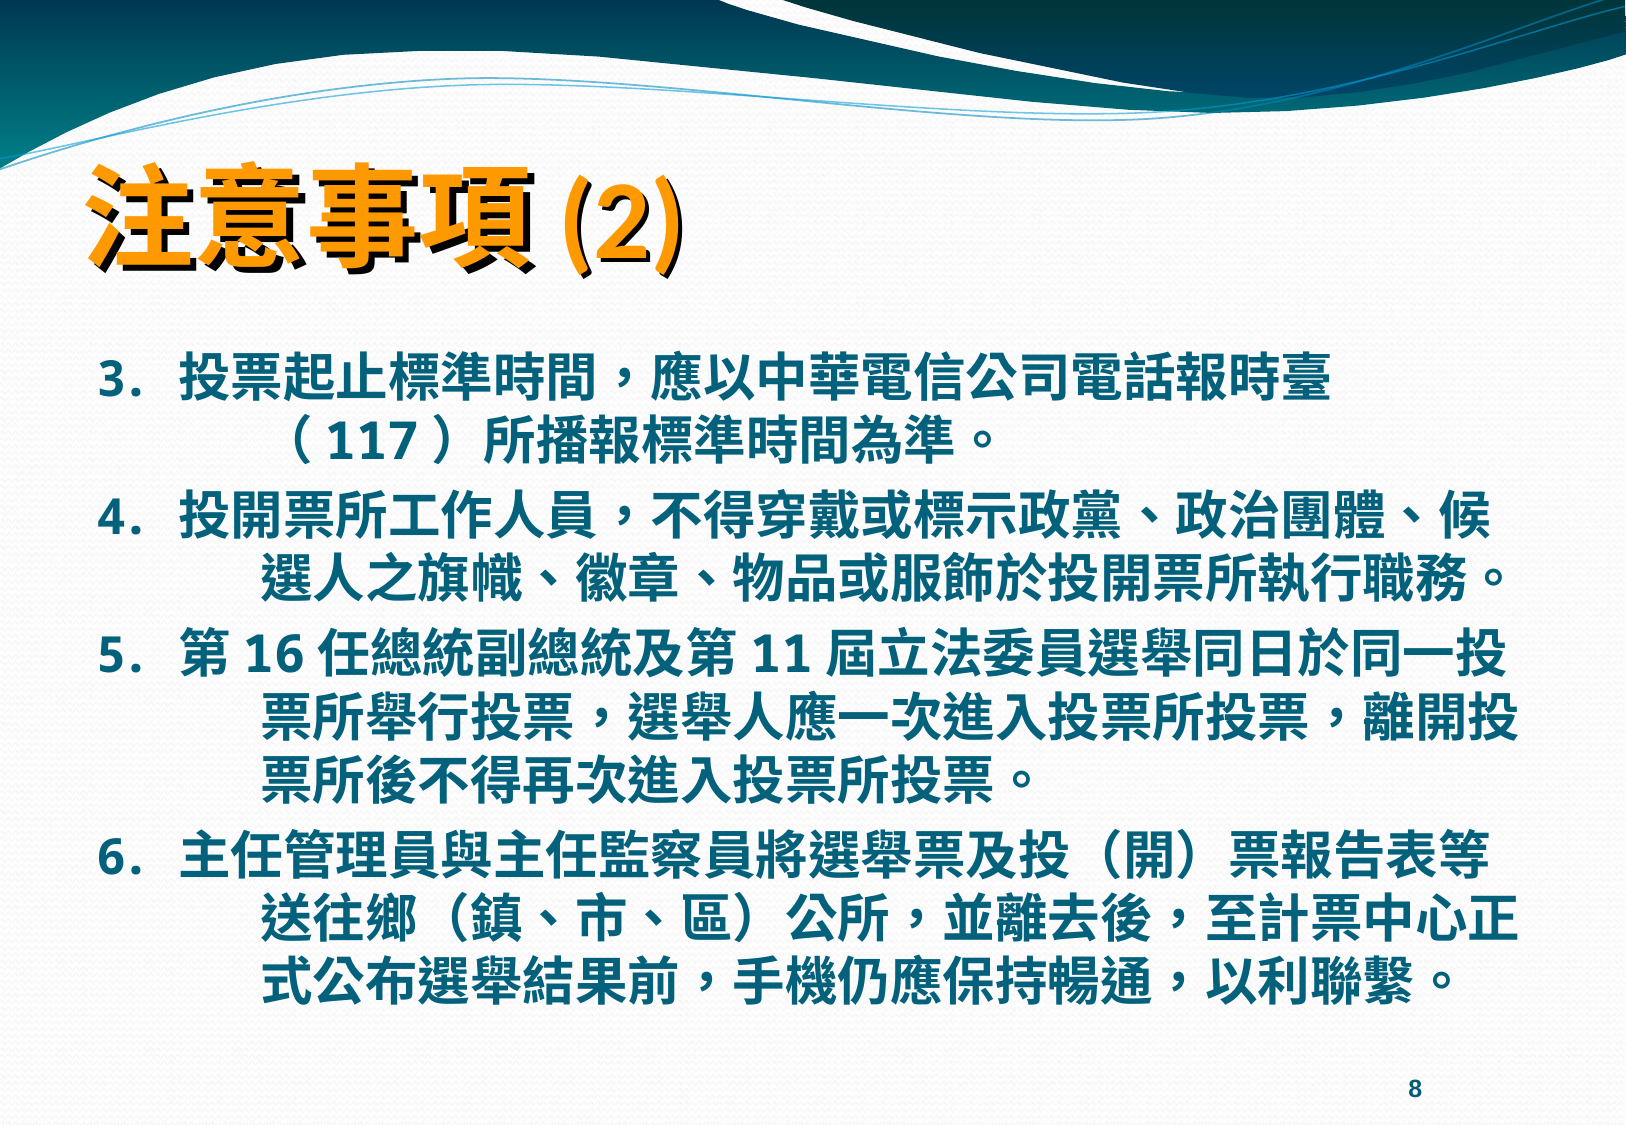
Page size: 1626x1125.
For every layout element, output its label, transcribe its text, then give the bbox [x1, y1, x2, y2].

text_box 8 [1408, 1042, 1544, 1103]
title 注意事項(2) [81, 115, 1544, 304]
list 投票起止標準時間，應以中華電信公司電話報時臺（117）所播報標準時間為準。 投開票所工作人員，不得穿戴或標示政黨、政治團體、候選人之旗幟、徽章、物品或服飾於投開票所執行職務。 第16任總統副總統及第11屆立法委員選舉同日於同一投票所舉行投票，選舉人應一次進入投票所投票，離開投票所後不得再次進入投票所投票。 主任管理員與主任監察員將選舉票及投（開）票報告表等送往鄉（鎮、市、區）公所，並離去後，至計票中心正式公布選舉結果前，手機仍應保持暢通，以利聯繫。 [81, 317, 1544, 1038]
